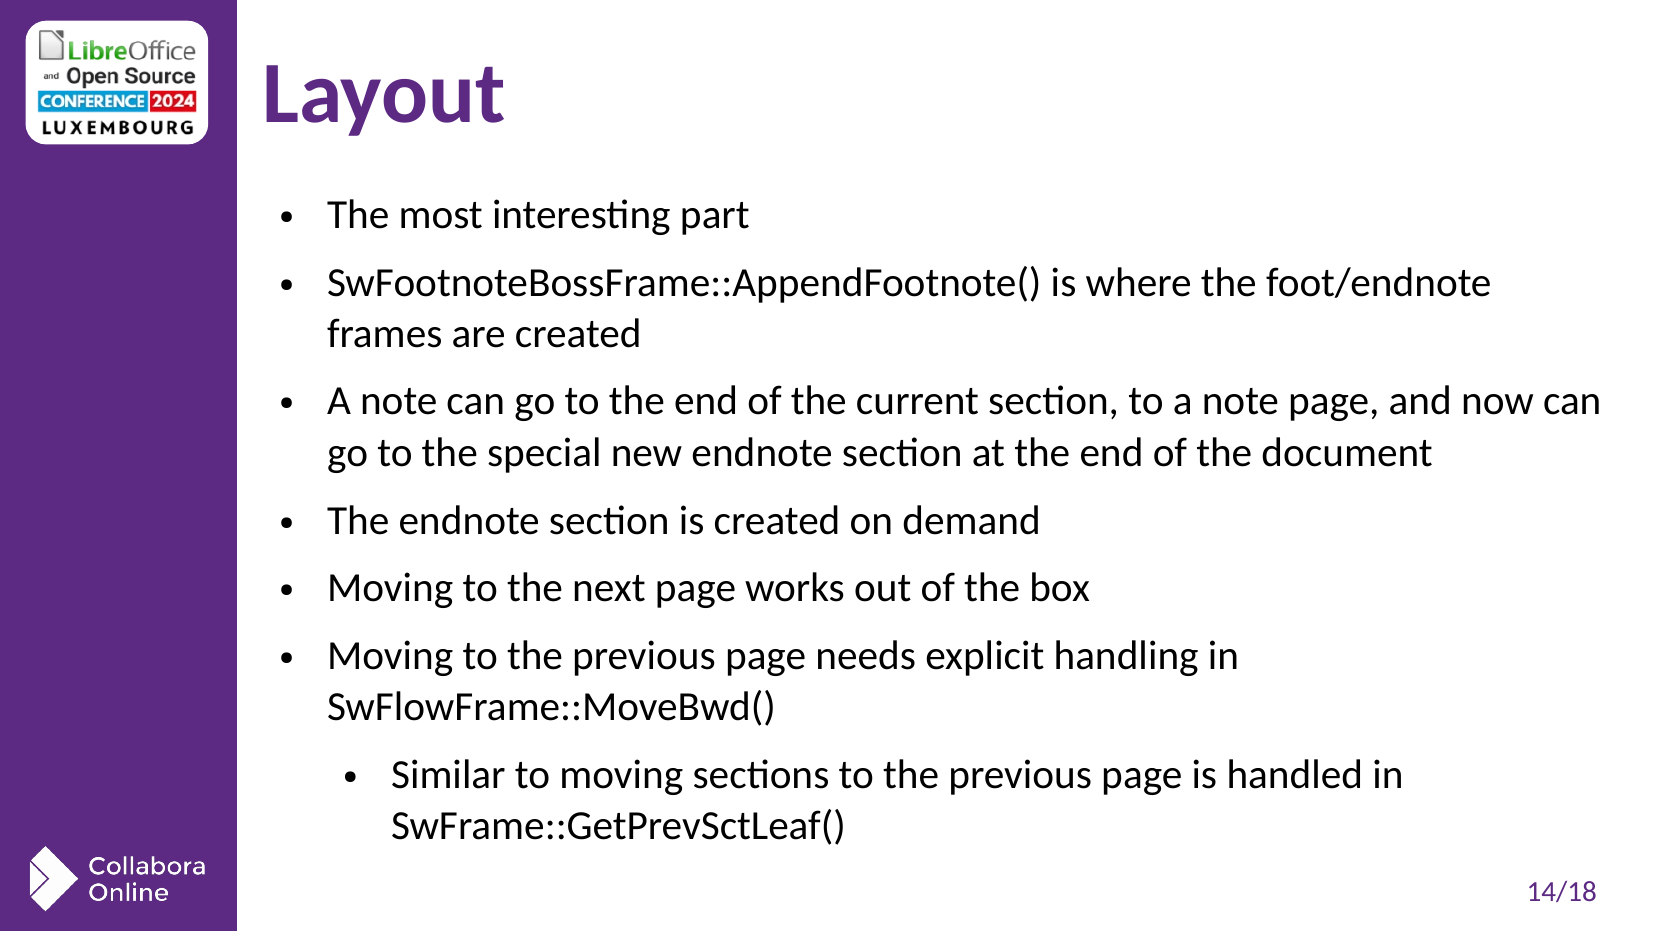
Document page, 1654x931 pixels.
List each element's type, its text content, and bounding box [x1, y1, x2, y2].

picture [34, 26, 200, 139]
picture [25, 841, 209, 916]
list The most interesting part SwFootnoteBossFrame::AppendFootnote() is where the foot/endnote frames are created A note can go to the end of the current section, to a note page, and now can go to the special new endnote section at the end of the document The endnote section is created on demand Moving to the next page works out of the box Moving to the previous page needs explicit handling in SwFlowFrame::MoveBwd() Similar to moving sections to the previous page is handled in SwFrame::GetPrevSctLeaf() [263, 187, 1605, 856]
title Layout [262, 13, 1644, 145]
